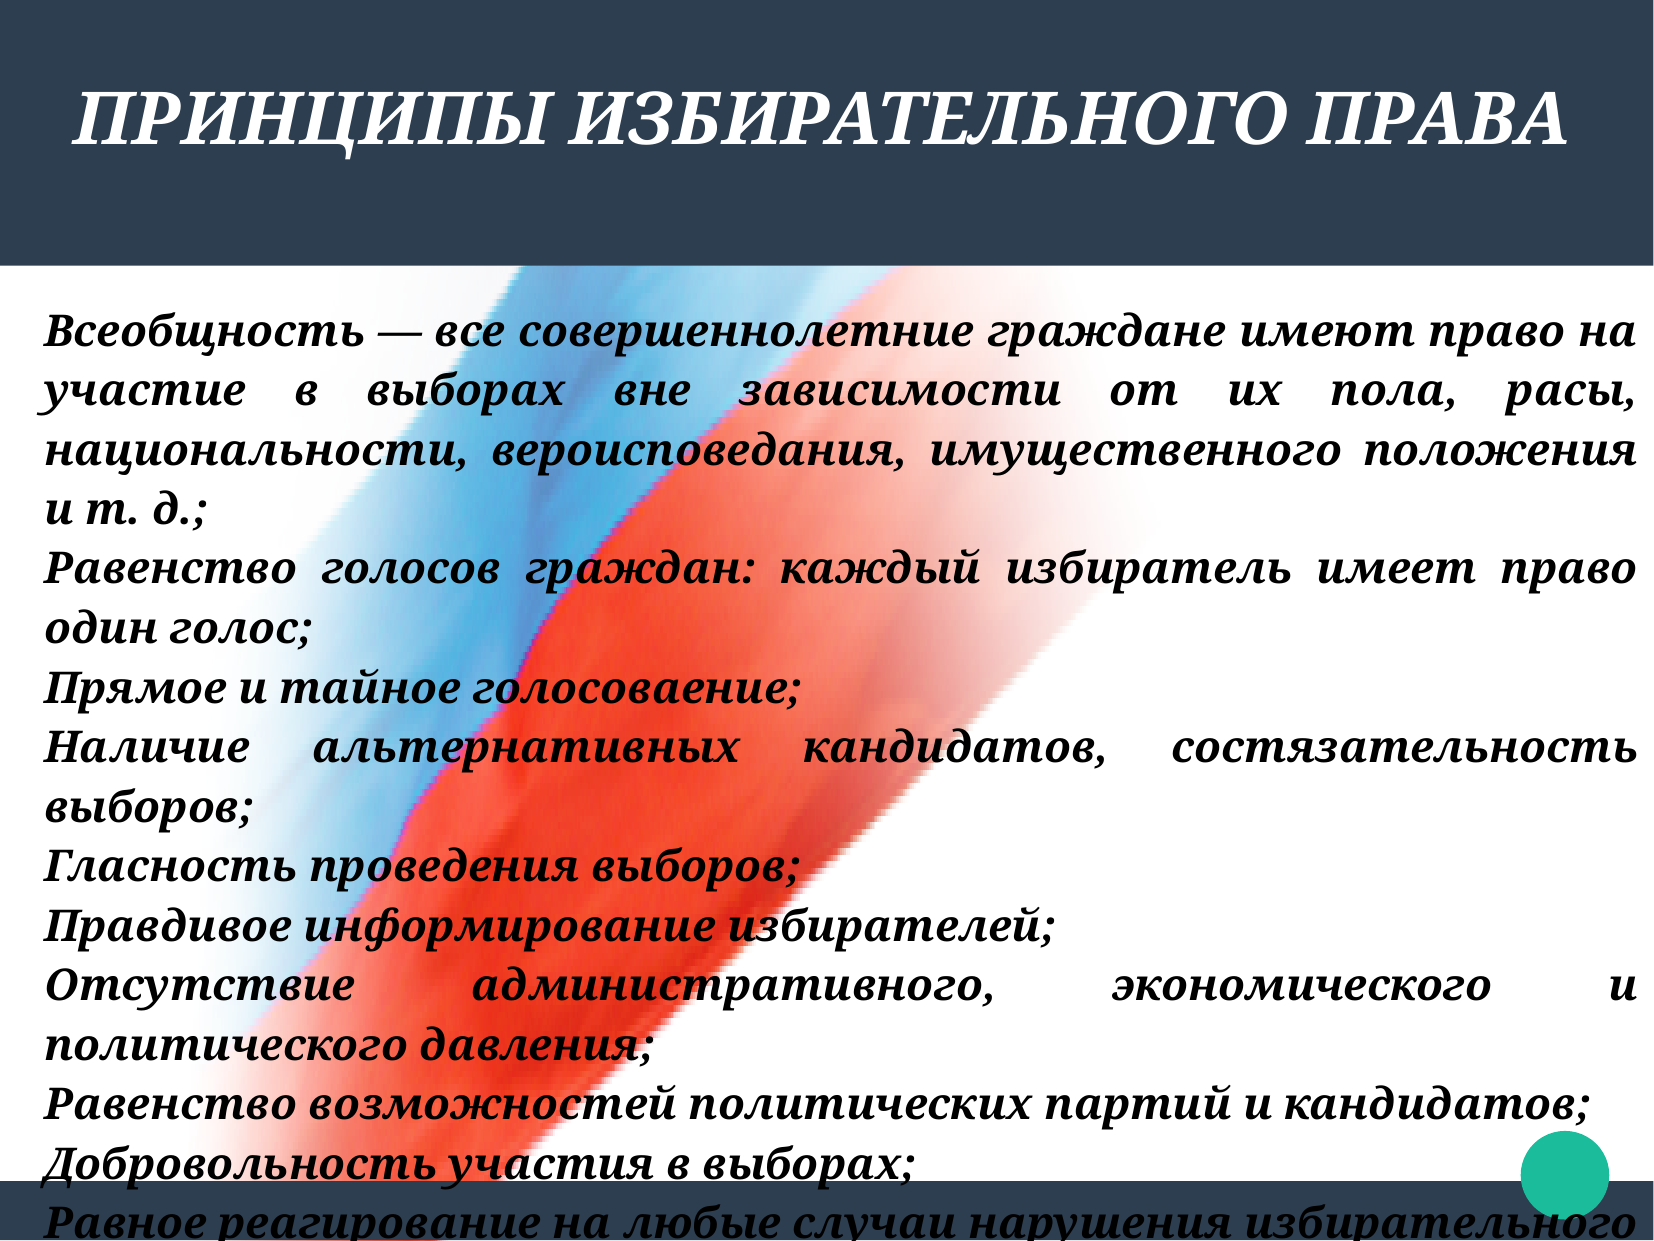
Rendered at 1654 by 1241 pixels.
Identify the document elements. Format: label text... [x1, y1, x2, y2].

picture [0, 266, 1654, 1181]
text_box Всеобщность — все совершеннолетние граждане имеют право на участие в выборах вне зависимости от их пола, расы, национальности, вероисповедания, имущественного положения и т. д.; Равенство голосов граждан: каждый избиратель имеет право один голос; Прямое и тайное голосоваение; Наличие альтернативных кандидатов, состязательность выборов; Гласность проведения выборов; Правдивое информирование избирателей; Отсутствие административного, экономического и политического давления; Равенство возможностей политических партий и кандидатов; Добровольность участия в выборах; Равное реагирование на любые случаи нарушения избирательного законодательства; Периодичность и регулярность выборов. [29, 291, 1654, 1241]
text_box ПРИНЦИПЫ ИЗБИРАТЕЛЬНОГО ПРАВА [59, 59, 1625, 252]
